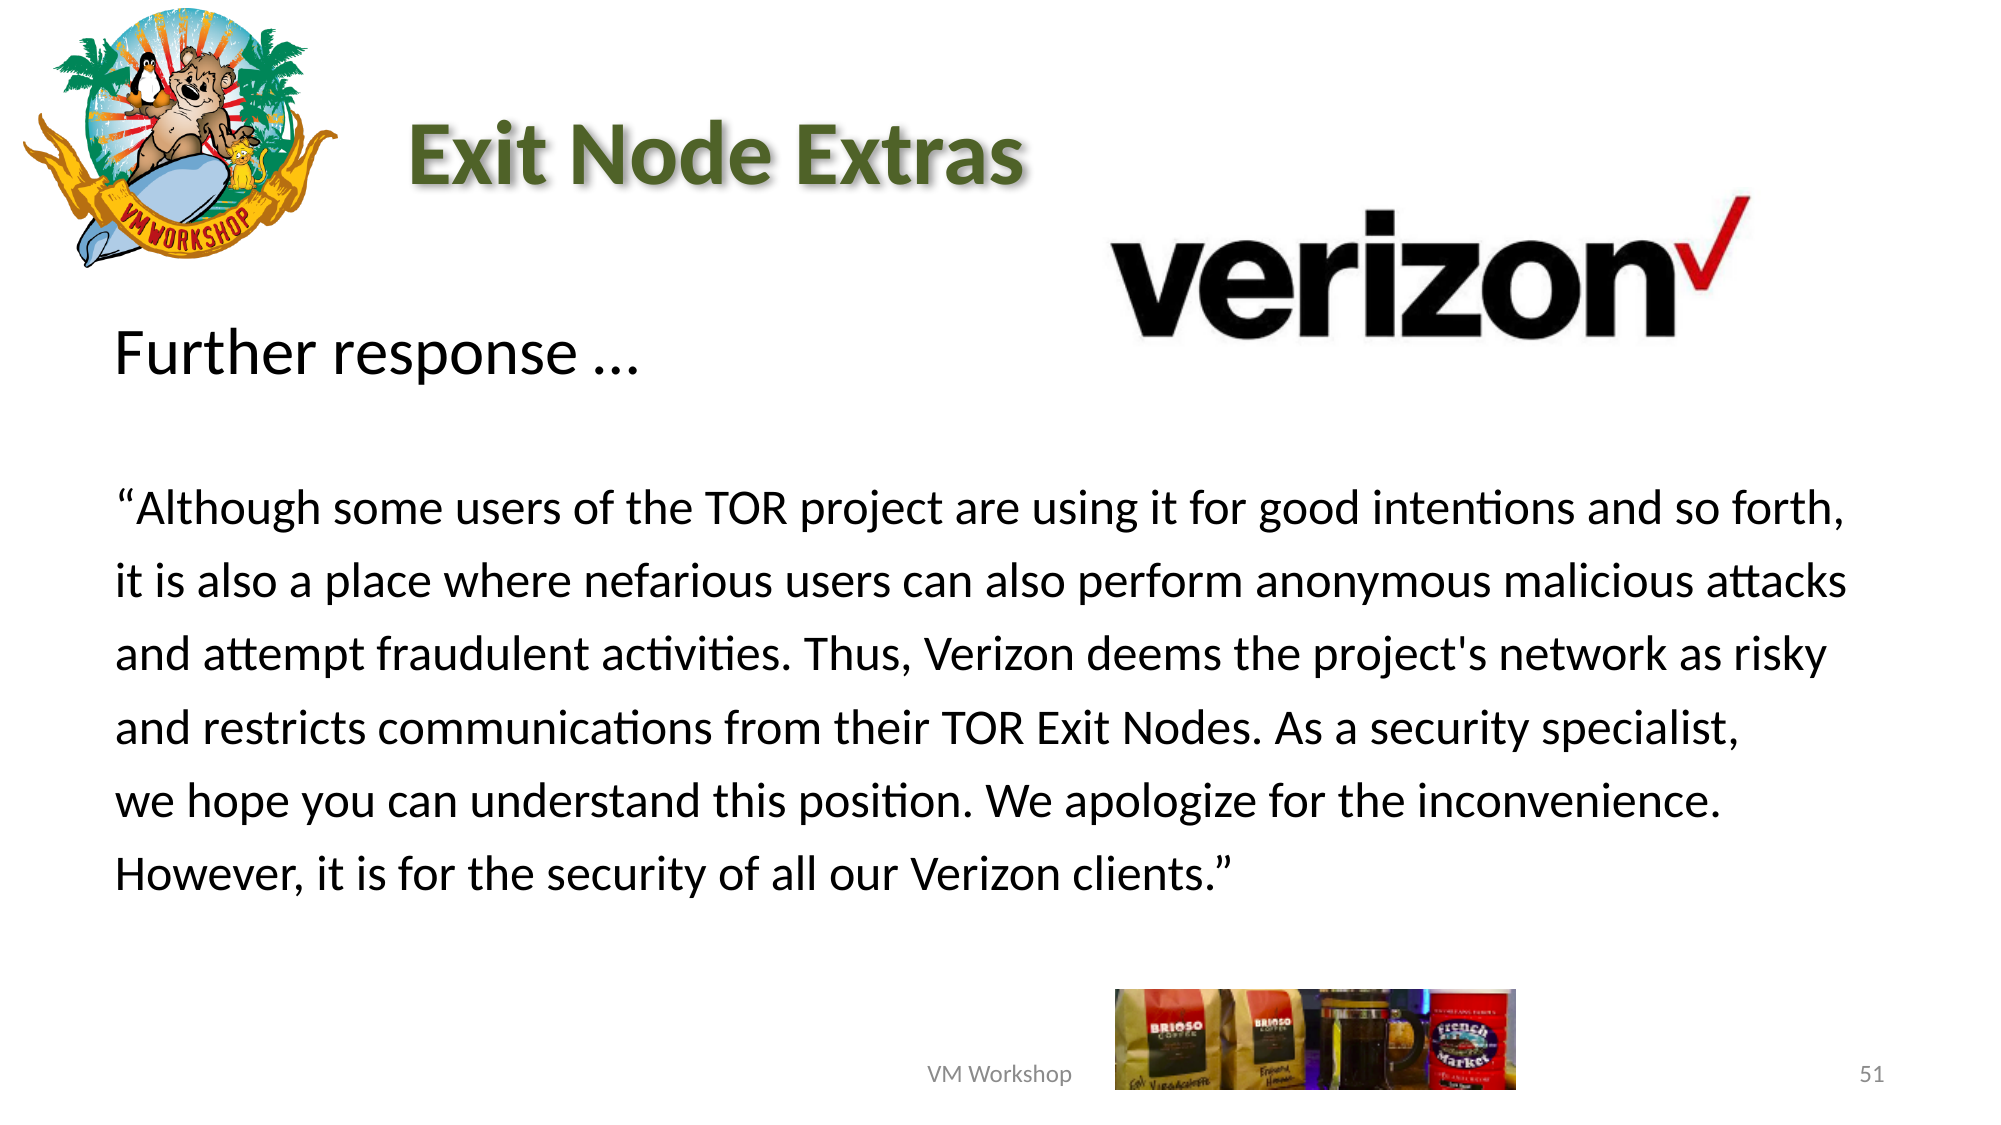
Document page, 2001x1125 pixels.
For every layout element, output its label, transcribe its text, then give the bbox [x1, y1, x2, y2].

picture [23, 8, 338, 269]
picture [1050, 242, 1808, 299]
picture [1115, 1004, 1516, 1090]
title Exit Node Extras [392, 53, 1922, 242]
list Further response … “Although some users of the TOR project are using it for good intentions and so forth, it is also a place where nefarious users can also perform anonymous malicious attacks and attempt fraudulent activities. Thus, Verizon deems the project's network as risky and restricts communications from their TOR Exit Nodes. As a security specialist, we hope you can understand this position. We apologize for the inconvenience. However, it is for the security of all our Verizon clients.” [100, 299, 1900, 1004]
